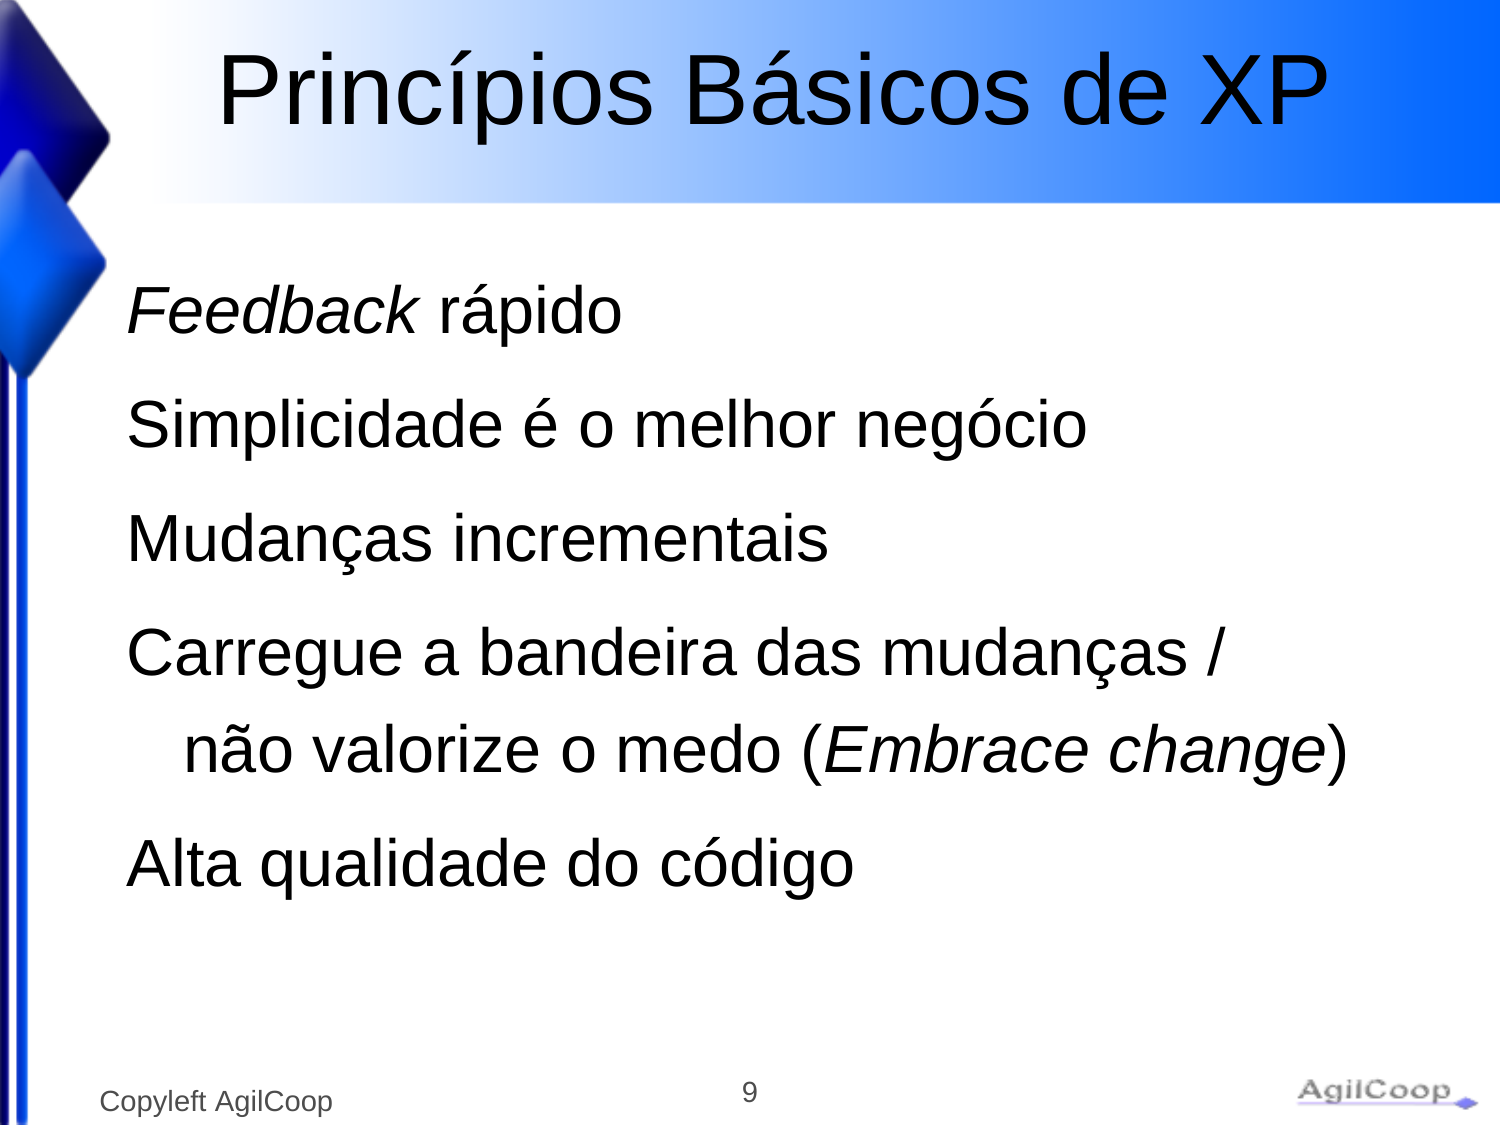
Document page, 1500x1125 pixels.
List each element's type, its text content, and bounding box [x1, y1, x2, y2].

list Feedback rápido Simplicidade é o melhor negócio Mudanças incrementais Carregue a bandeira das mudanças / não valorize o medo (Embrace change) Alta qualidade do código [112, 243, 1425, 1006]
picture [0, 0, 1500, 1125]
title Princípios Básicos de XP [124, 8, 1426, 172]
